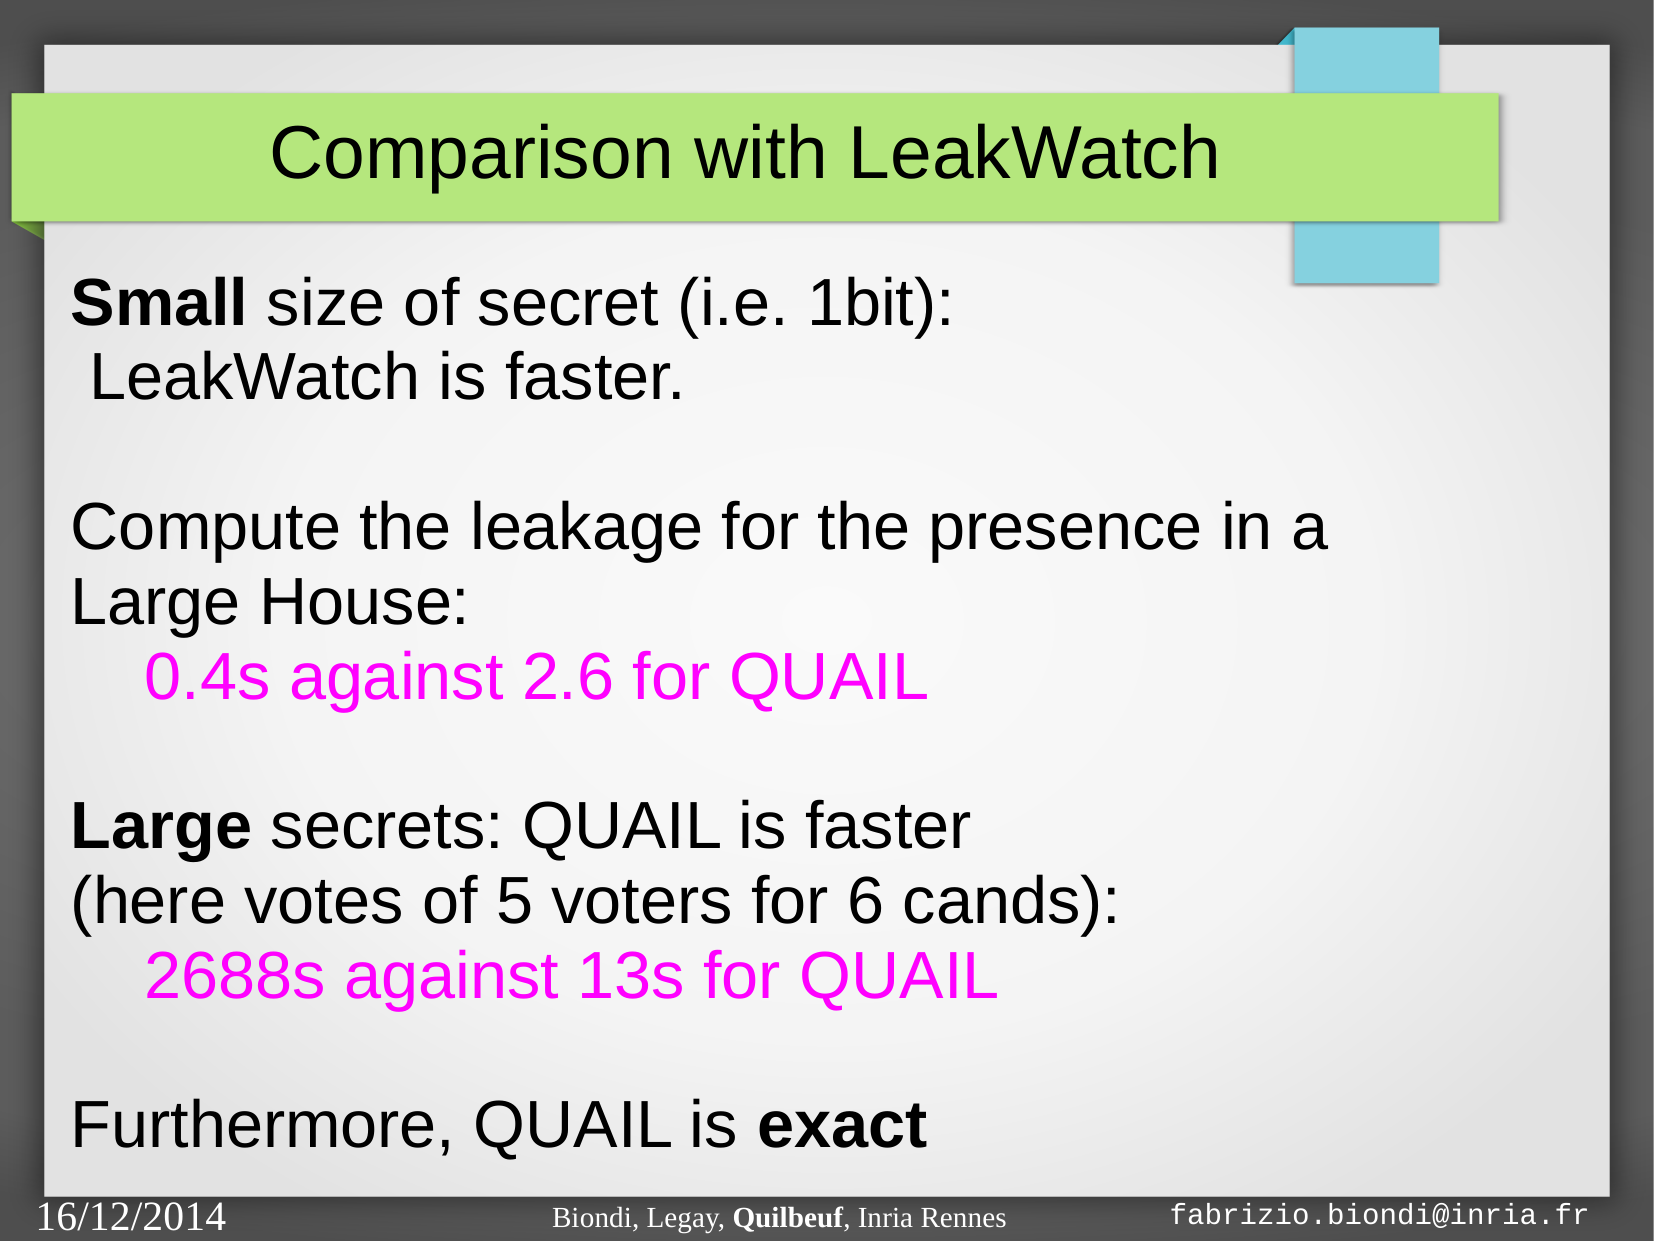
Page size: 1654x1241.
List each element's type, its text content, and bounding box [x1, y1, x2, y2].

subtitle Small size of secret (i.e. 1bit): LeakWatch is faster. Compute the leakage for the presence in a Large House: 0.4s against 2.6 for QUAIL Large secrets: QUAIL is faster (here votes of 5 voters for 6 cands): 2688s against 13s for QUAIL Furthermore, QUAIL is exact [70, 246, 1489, 1181]
title Comparison with LeakWatch [82, 49, 1571, 257]
picture [0, 0, 1654, 1241]
